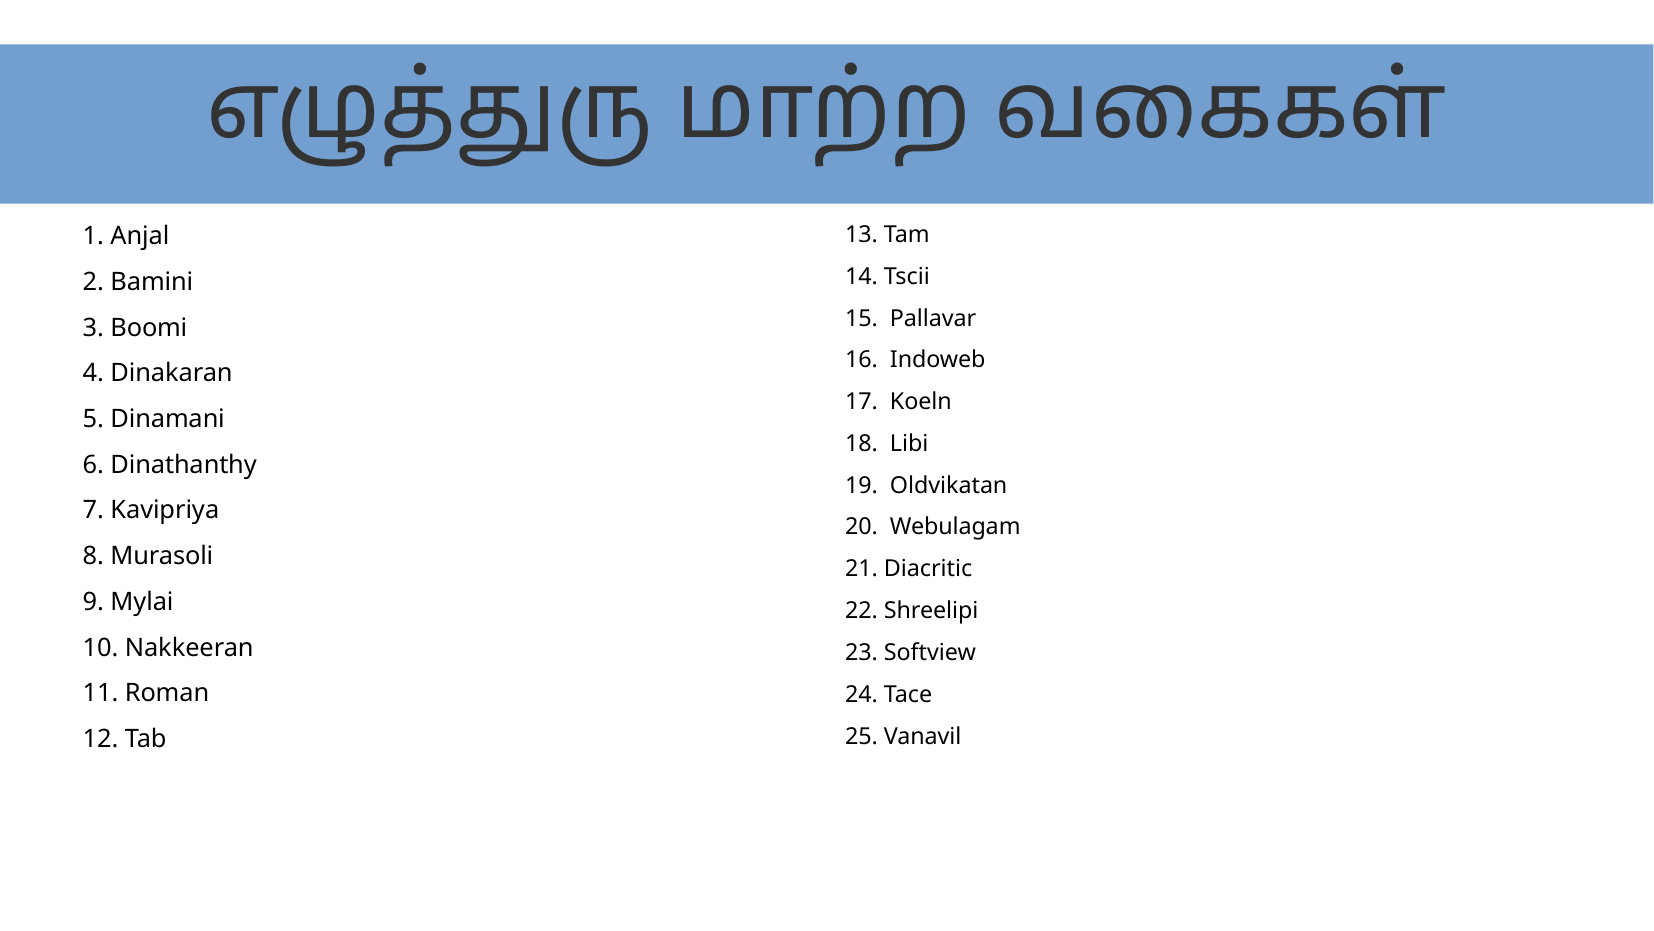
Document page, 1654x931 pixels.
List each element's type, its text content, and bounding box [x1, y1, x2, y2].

list 13. Tam 14. Tscii 15. Pallavar 16. Indoweb 17. Koeln 18. Libi 19. Oldvikatan 20. Webulagam 21. Diacritic 22. Shreelipi 23. Softview 24. Tace 25. Vanavil [845, 217, 1572, 758]
title எழுத்துரு மாற்ற வகைகள் [82, 37, 1571, 193]
list 1. Anjal 2. Bamini 3. Boomi 4. Dinakaran 5. Dinamani 6. Dinathanthy 7. Kavipriya 8. Murasoli 9. Mylai 10. Nakkeeran 11. Roman 12. Tab [82, 217, 809, 758]
text_box [0, 44, 1654, 204]
